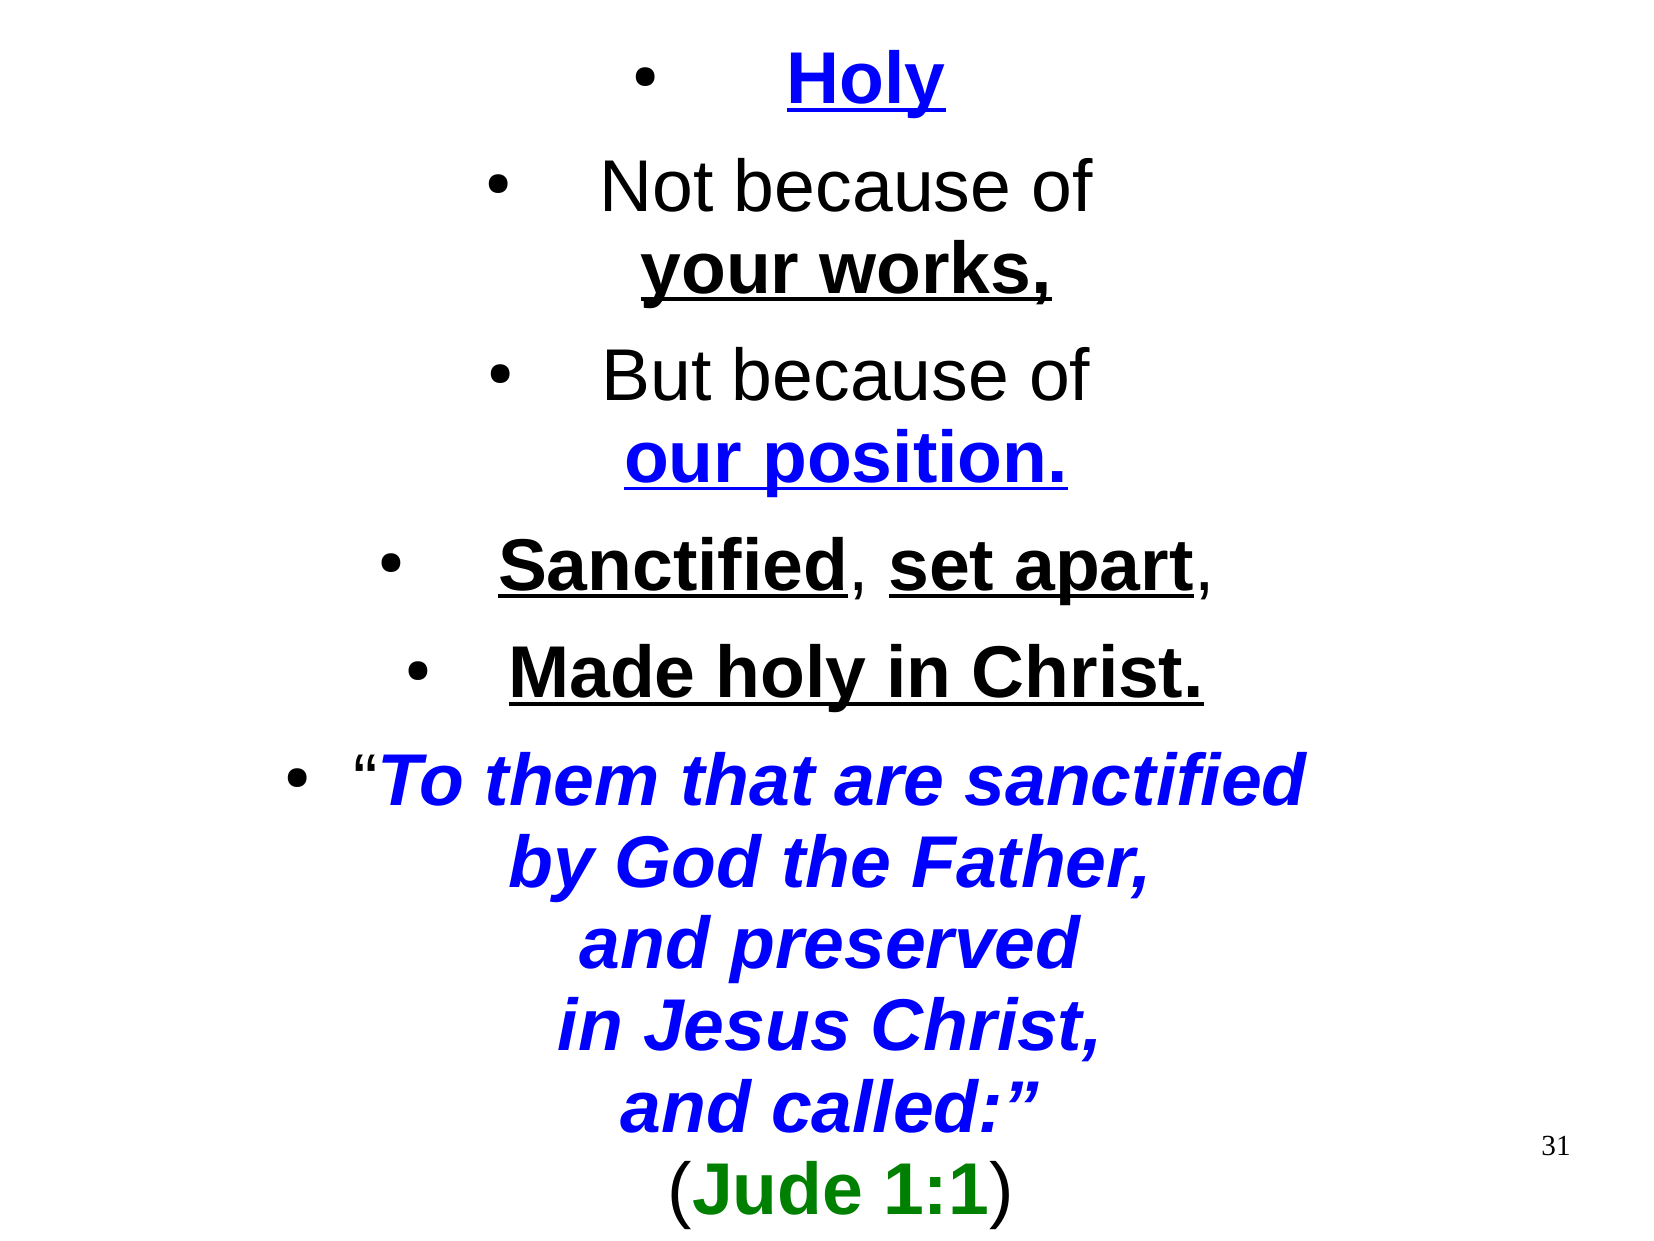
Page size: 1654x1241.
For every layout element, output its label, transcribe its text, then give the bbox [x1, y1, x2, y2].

list Holy Not because of your works, But because of our position. Sanctified, set apart, Made holy in Christ. “To them that are sanctified by God the Father, and preserved in Jesus Christ, and called:” (Jude 1:1) [37, 37, 1613, 1238]
